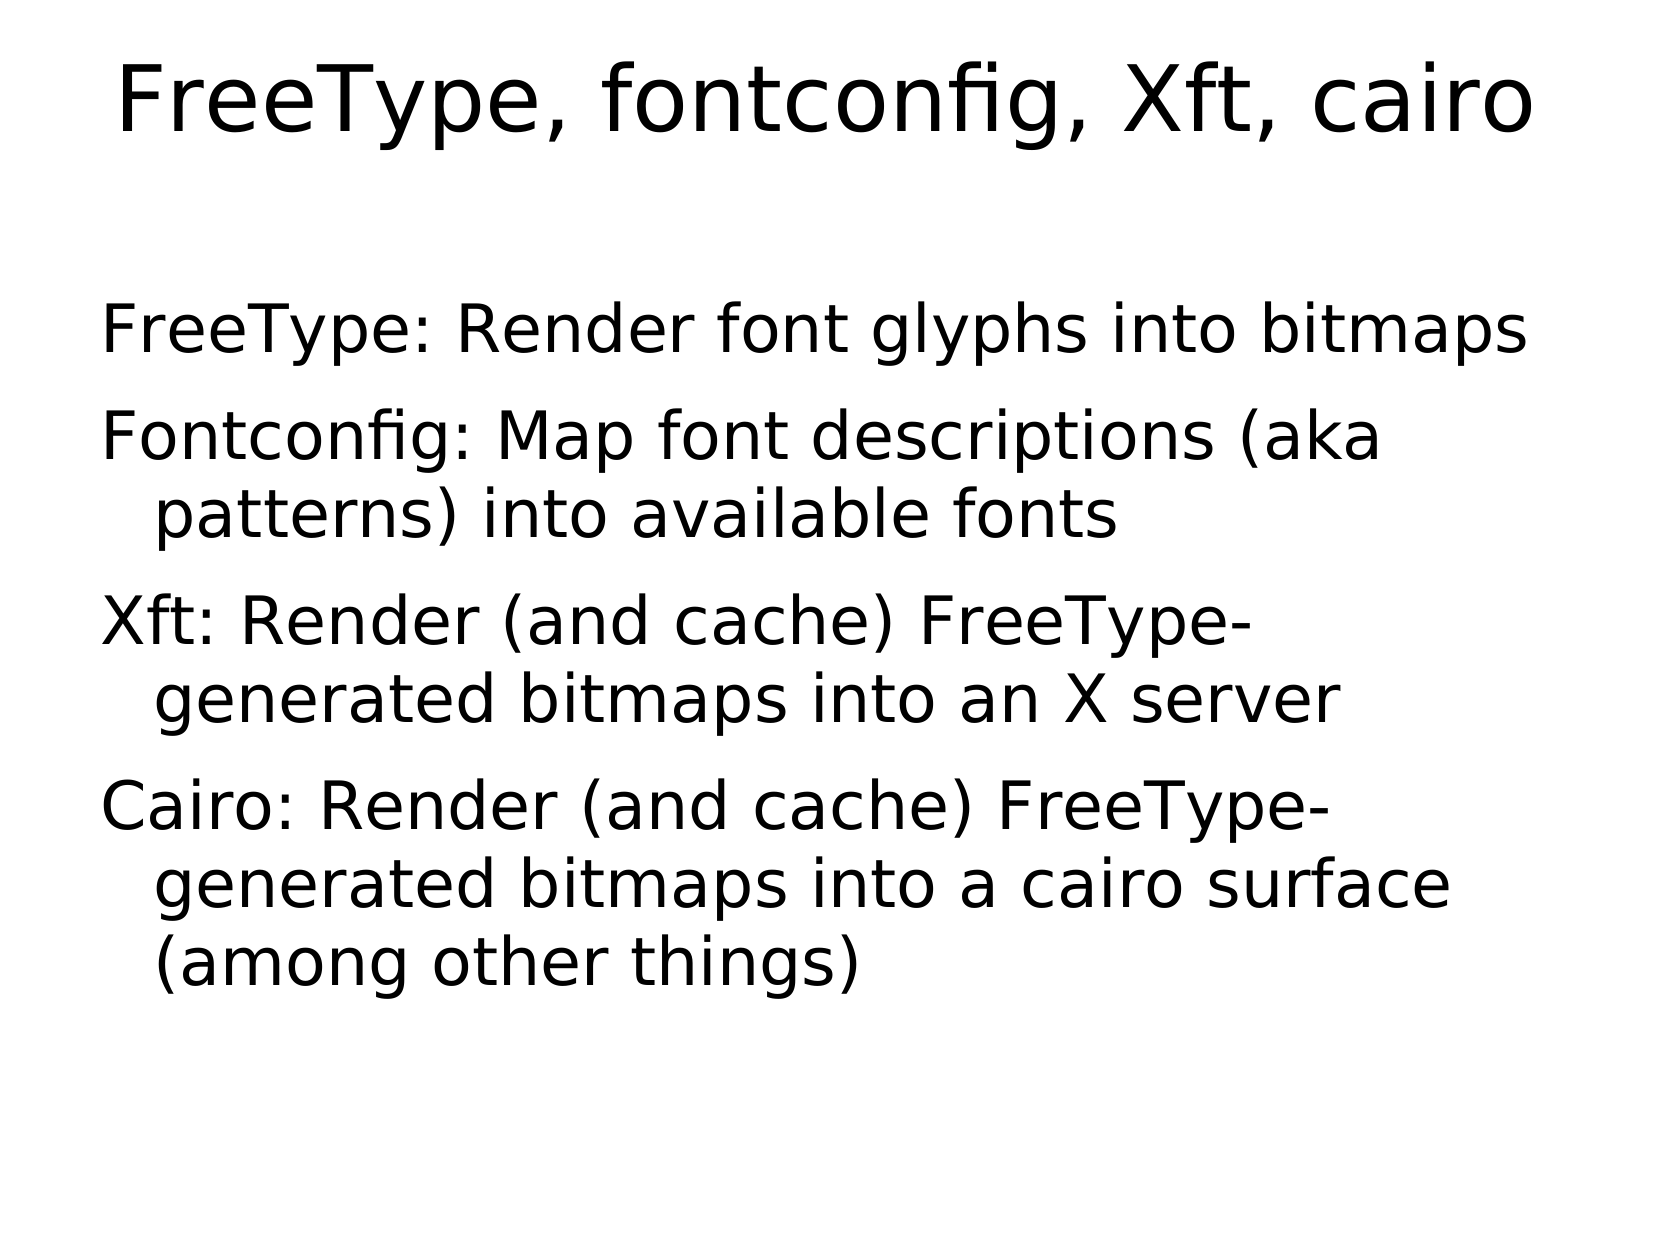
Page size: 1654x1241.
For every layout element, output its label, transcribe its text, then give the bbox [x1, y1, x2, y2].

title FreeType, fontconfig, Xft, cairo [82, 49, 1571, 257]
list FreeType: Render font glyphs into bitmaps Fontconfig: Map font descriptions (aka patterns) into available fonts Xft: Render (and cache) FreeType-generated bitmaps into an X server Cairo: Render (and cache) FreeType-generated bitmaps into a cairo surface (among other things) [82, 290, 1571, 1109]
